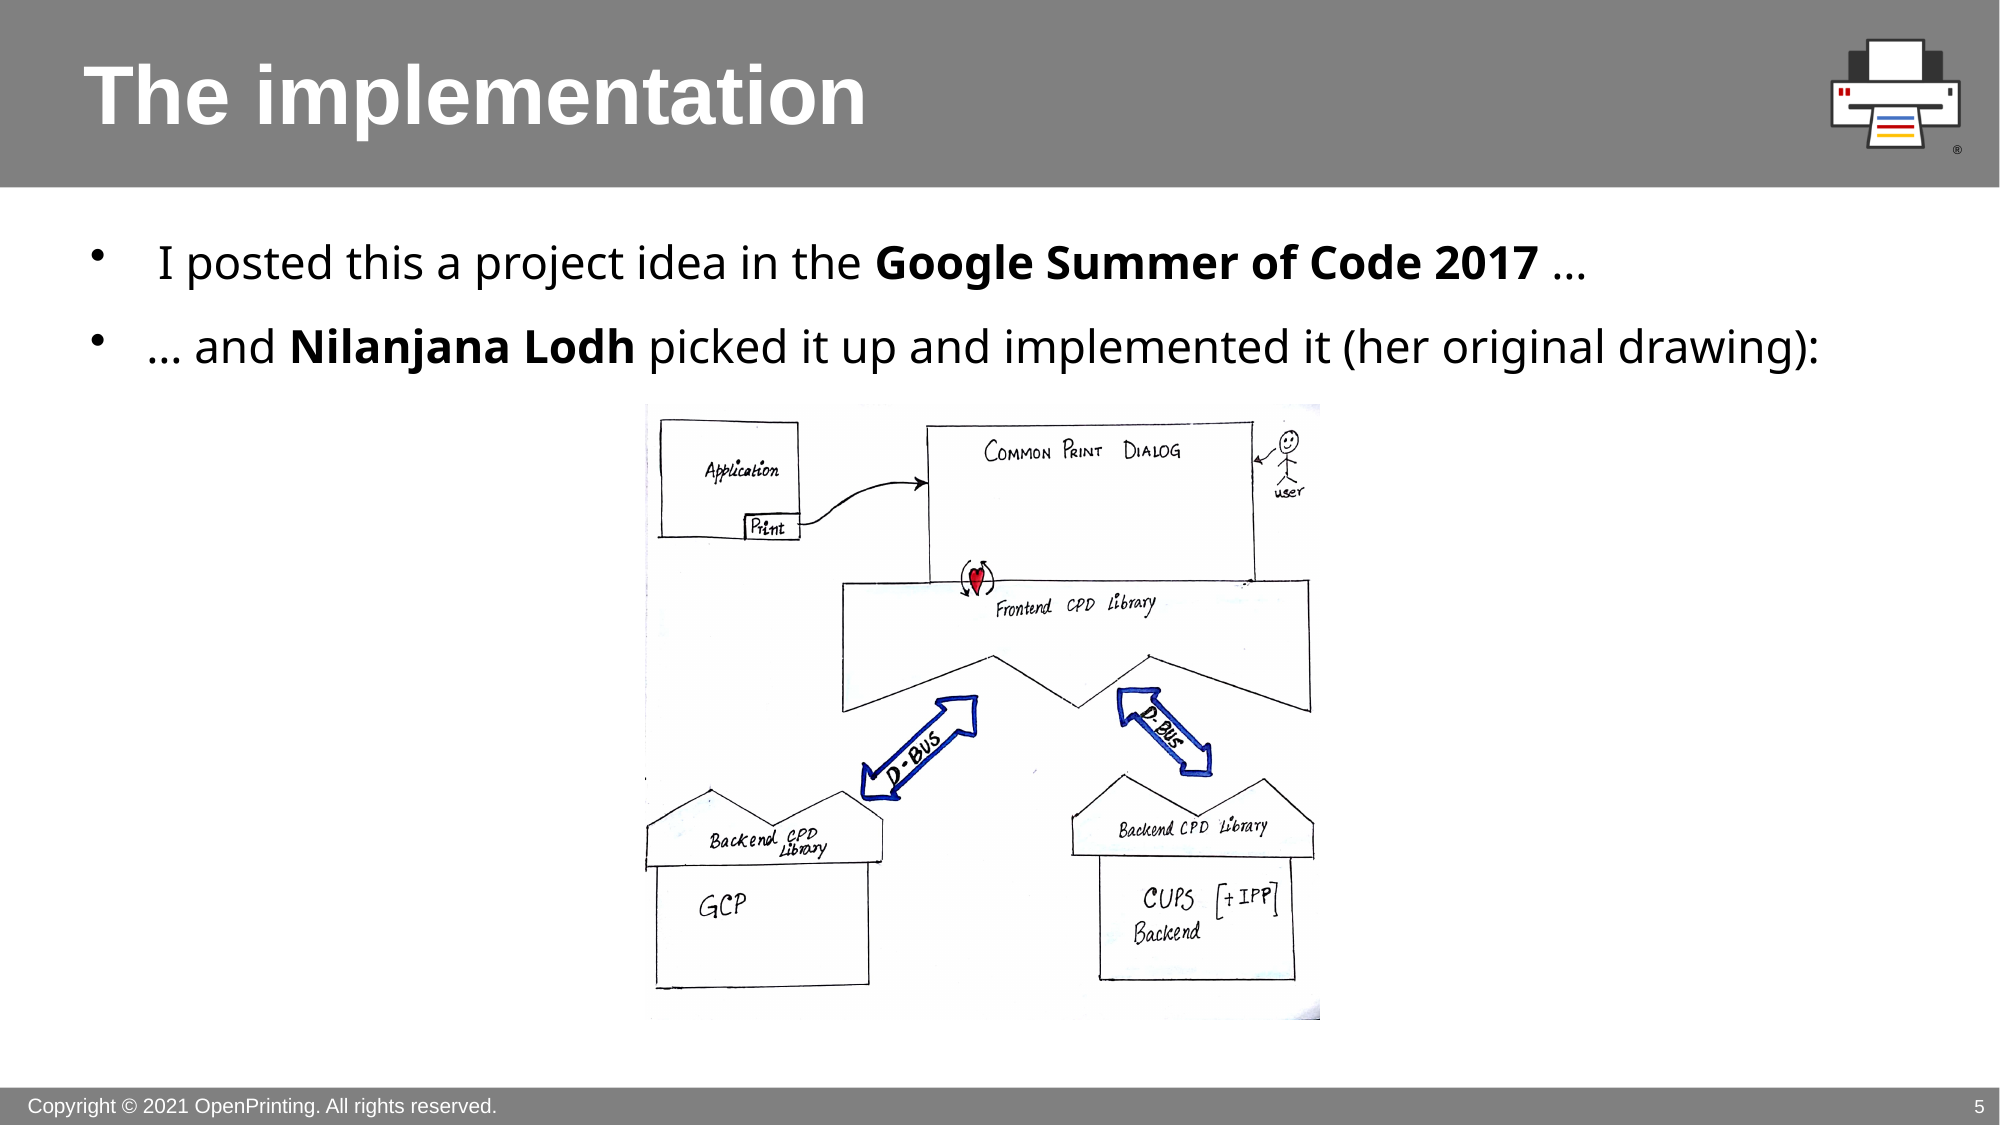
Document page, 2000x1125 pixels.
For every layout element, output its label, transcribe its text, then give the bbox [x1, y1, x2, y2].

title The implementation [75, 7, 1786, 175]
picture [1825, 33, 1966, 154]
picture [645, 404, 1320, 1021]
list I posted this a project idea in the Google Summer of Code 2017 … … and Nilanjana Lodh picked it up and implemented it (her original drawing): [75, 224, 1936, 1067]
